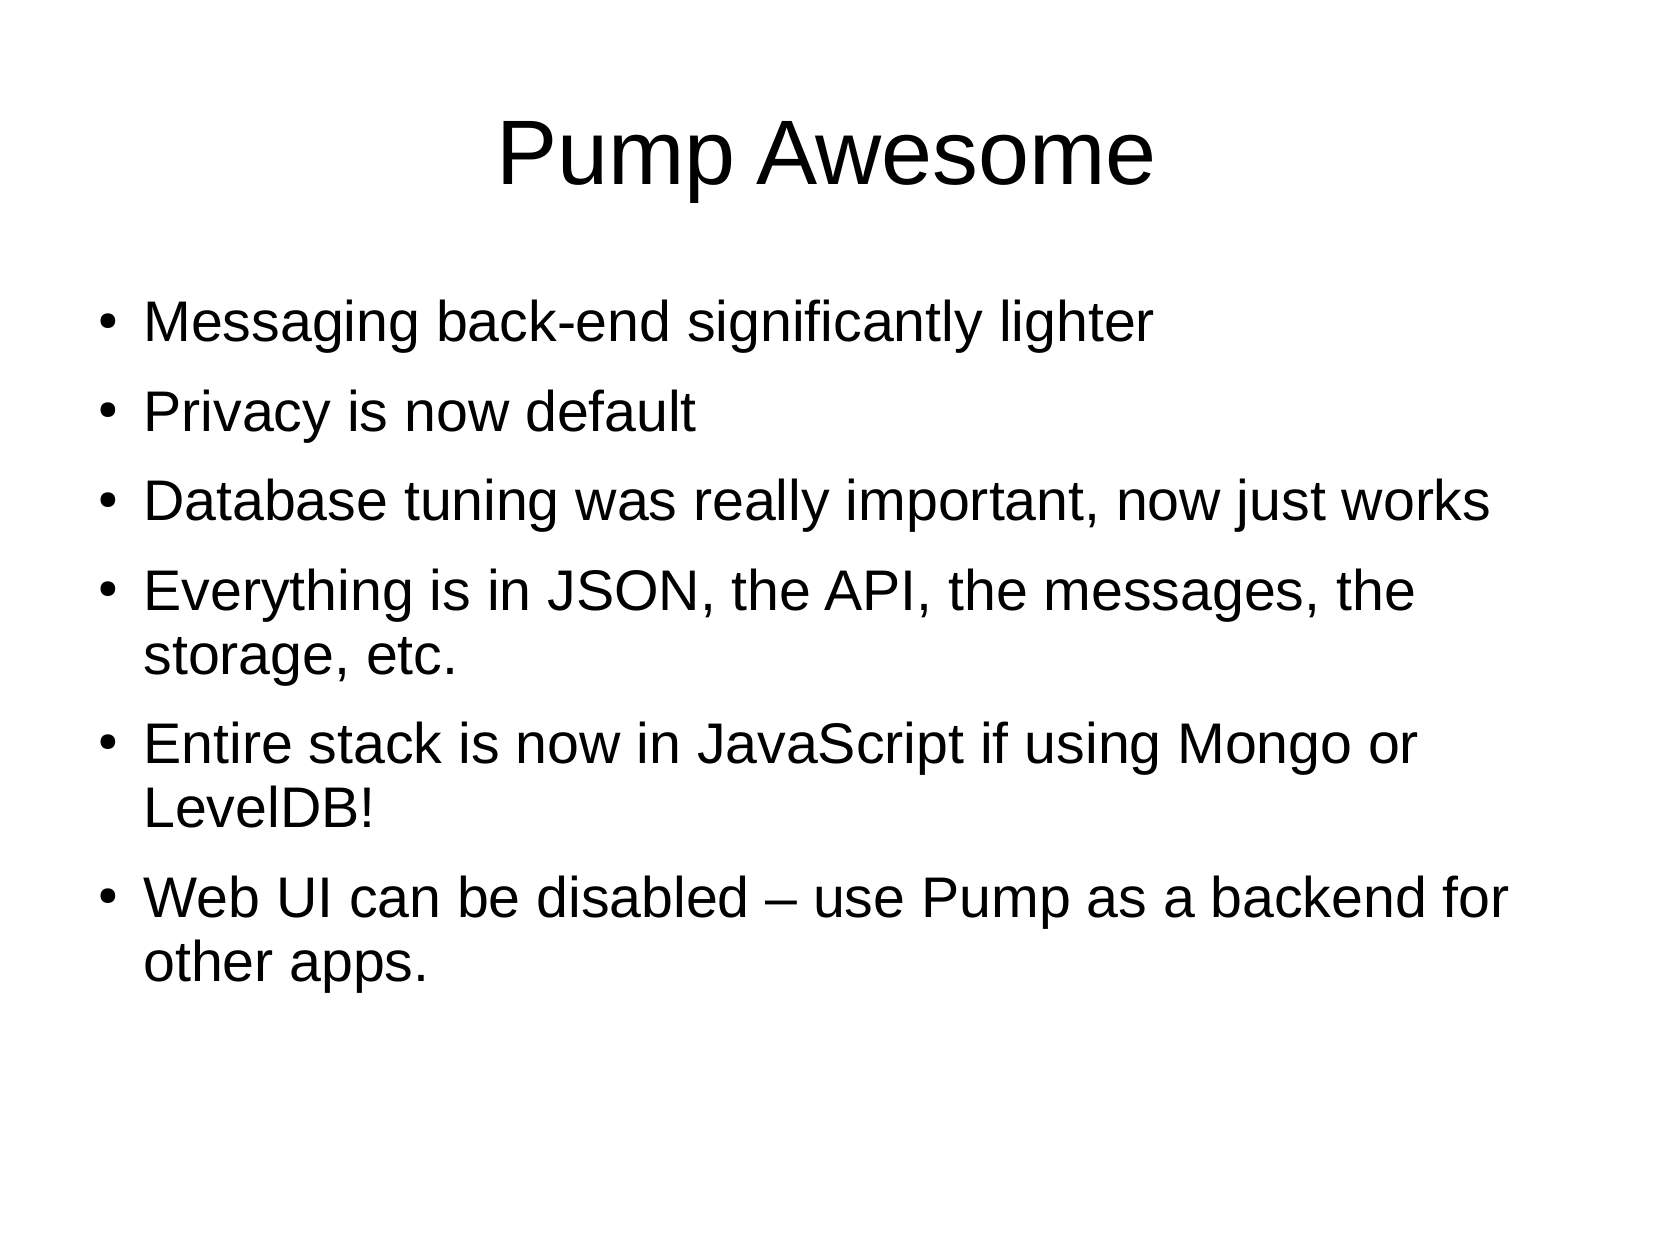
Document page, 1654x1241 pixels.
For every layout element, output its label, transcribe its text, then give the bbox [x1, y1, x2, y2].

title Pump Awesome [82, 49, 1571, 257]
list Messaging back-end significantly lighter Privacy is now default Database tuning was really important, now just works Everything is in JSON, the API, the messages, the storage, etc. Entire stack is now in JavaScript if using Mongo or LevelDB! Web UI can be disabled – use Pump as a backend for other apps. [82, 290, 1538, 1010]
